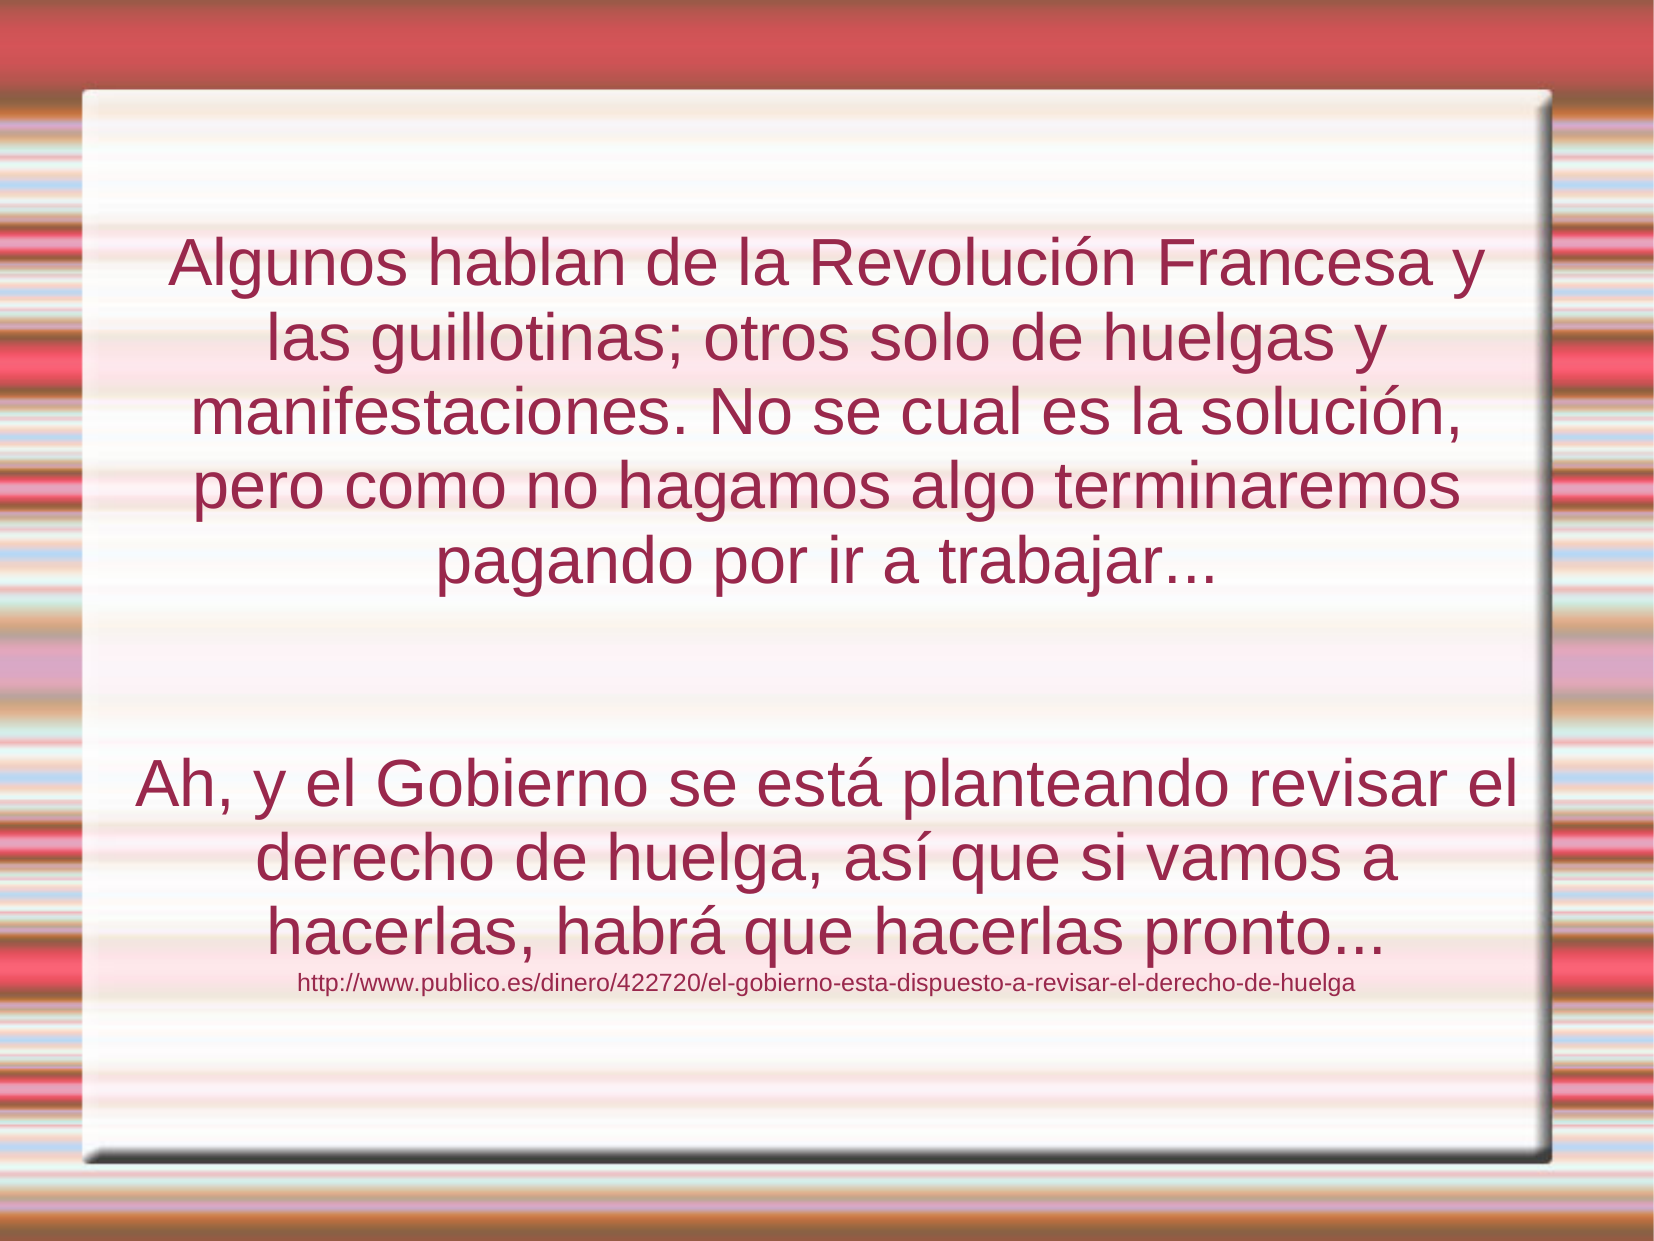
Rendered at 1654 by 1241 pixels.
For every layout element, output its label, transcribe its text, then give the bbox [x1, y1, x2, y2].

text_box Algunos hablan de la Revolución Francesa y las guillotinas; otros solo de huelgas y manifestaciones. No se cual es la solución, pero como no hagamos algo terminaremos pagando por ir a trabajar... Ah, y el Gobierno se está planteando revisar el derecho de huelga, así que si vamos a hacerlas, habrá que hacerlas pronto... http://www.publico.es/dinero/422720/el-gobierno-esta-dispuesto-a-revisar-el-derecho-de-huelga [121, 114, 1534, 1133]
picture [0, 0, 1654, 1241]
